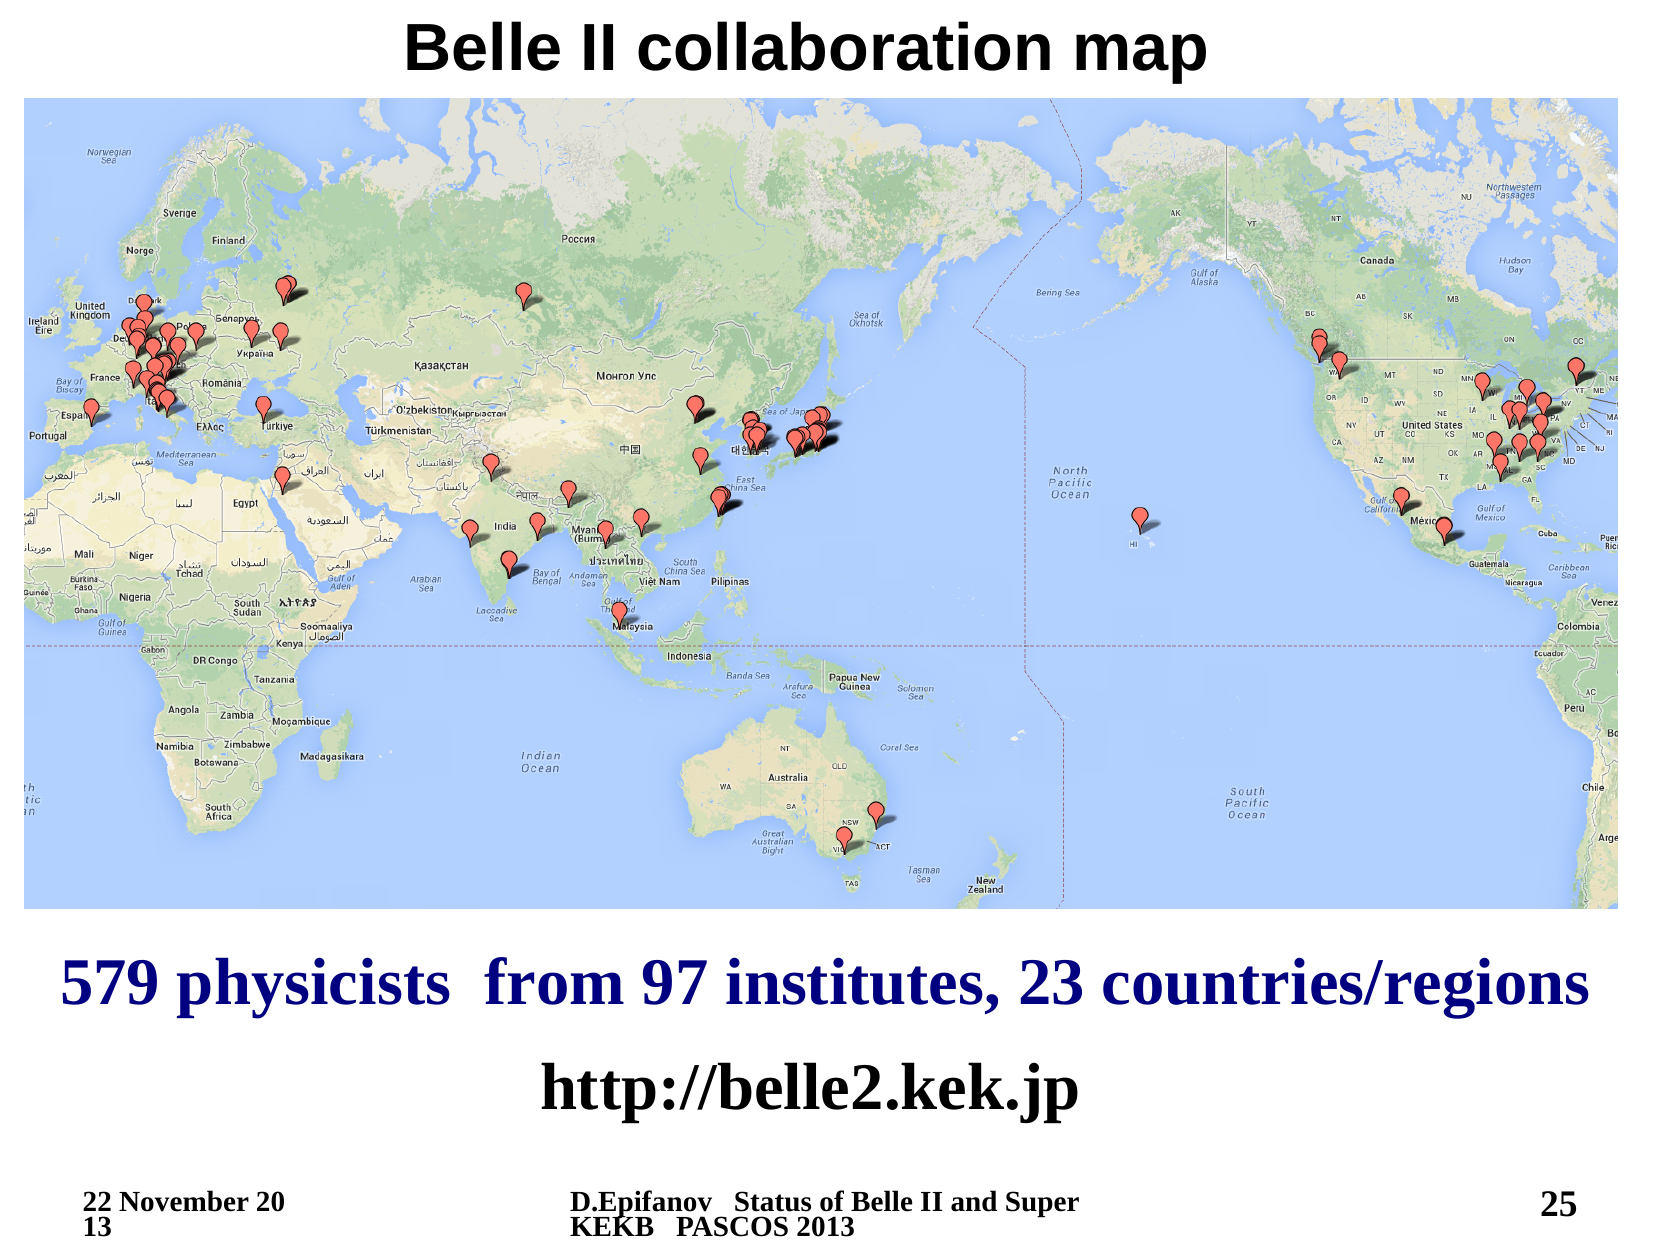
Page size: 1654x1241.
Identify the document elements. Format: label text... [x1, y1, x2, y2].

title Belle II collaboration map [341, 10, 1272, 86]
text_box http://belle2.kek.jp [540, 1050, 1126, 1137]
text_box 579 physicists from 97 institutes, 23 countries/regions [60, 945, 1606, 1036]
picture [24, 98, 1618, 909]
